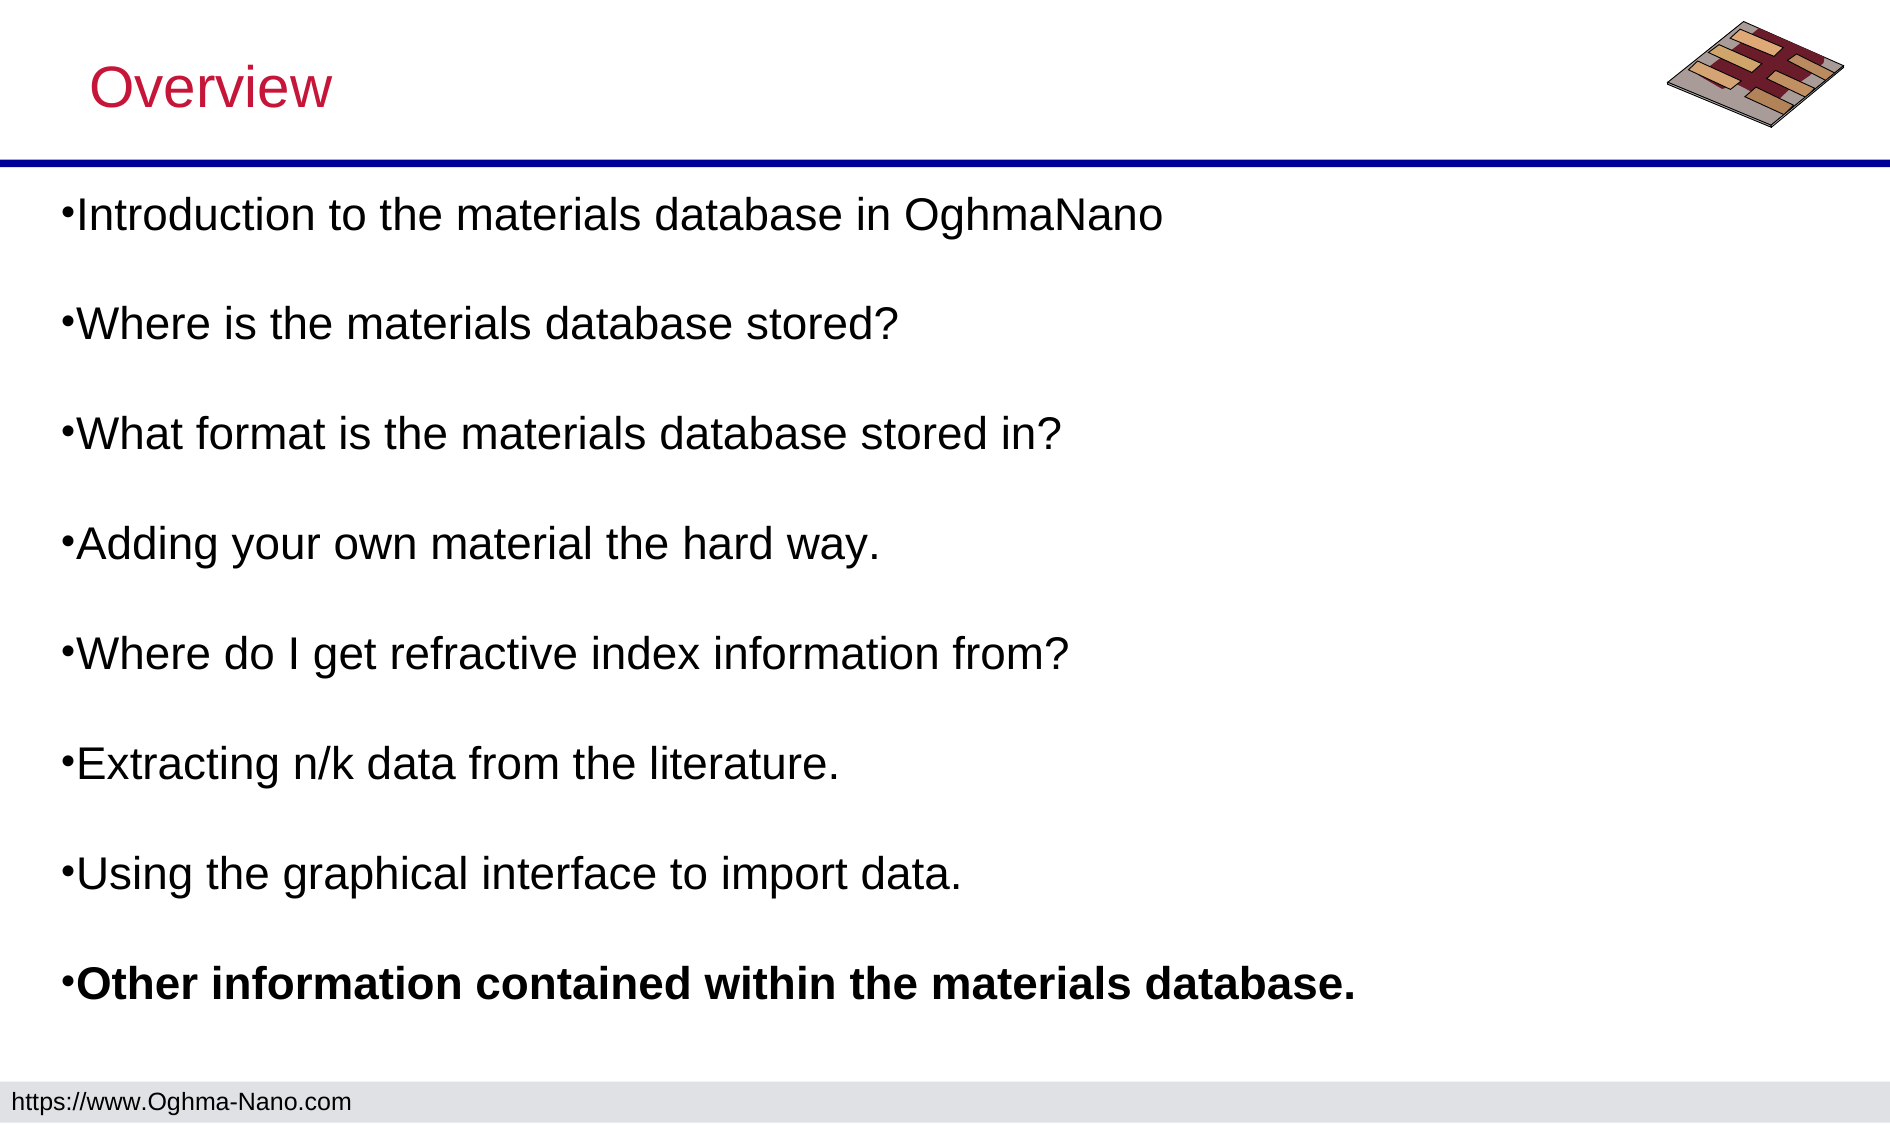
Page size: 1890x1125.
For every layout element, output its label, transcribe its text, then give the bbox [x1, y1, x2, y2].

title Overview [74, 34, 1634, 140]
text_box Introduction to the materials database in OghmaNano Where is the materials database stored? What format is the materials database stored in? Adding your own material the hard way. Where do I get refractive index information from? Extracting n/k data from the literature. Using the graphical interface to import data. Other information contained within the materials database. [45, 176, 1890, 1017]
